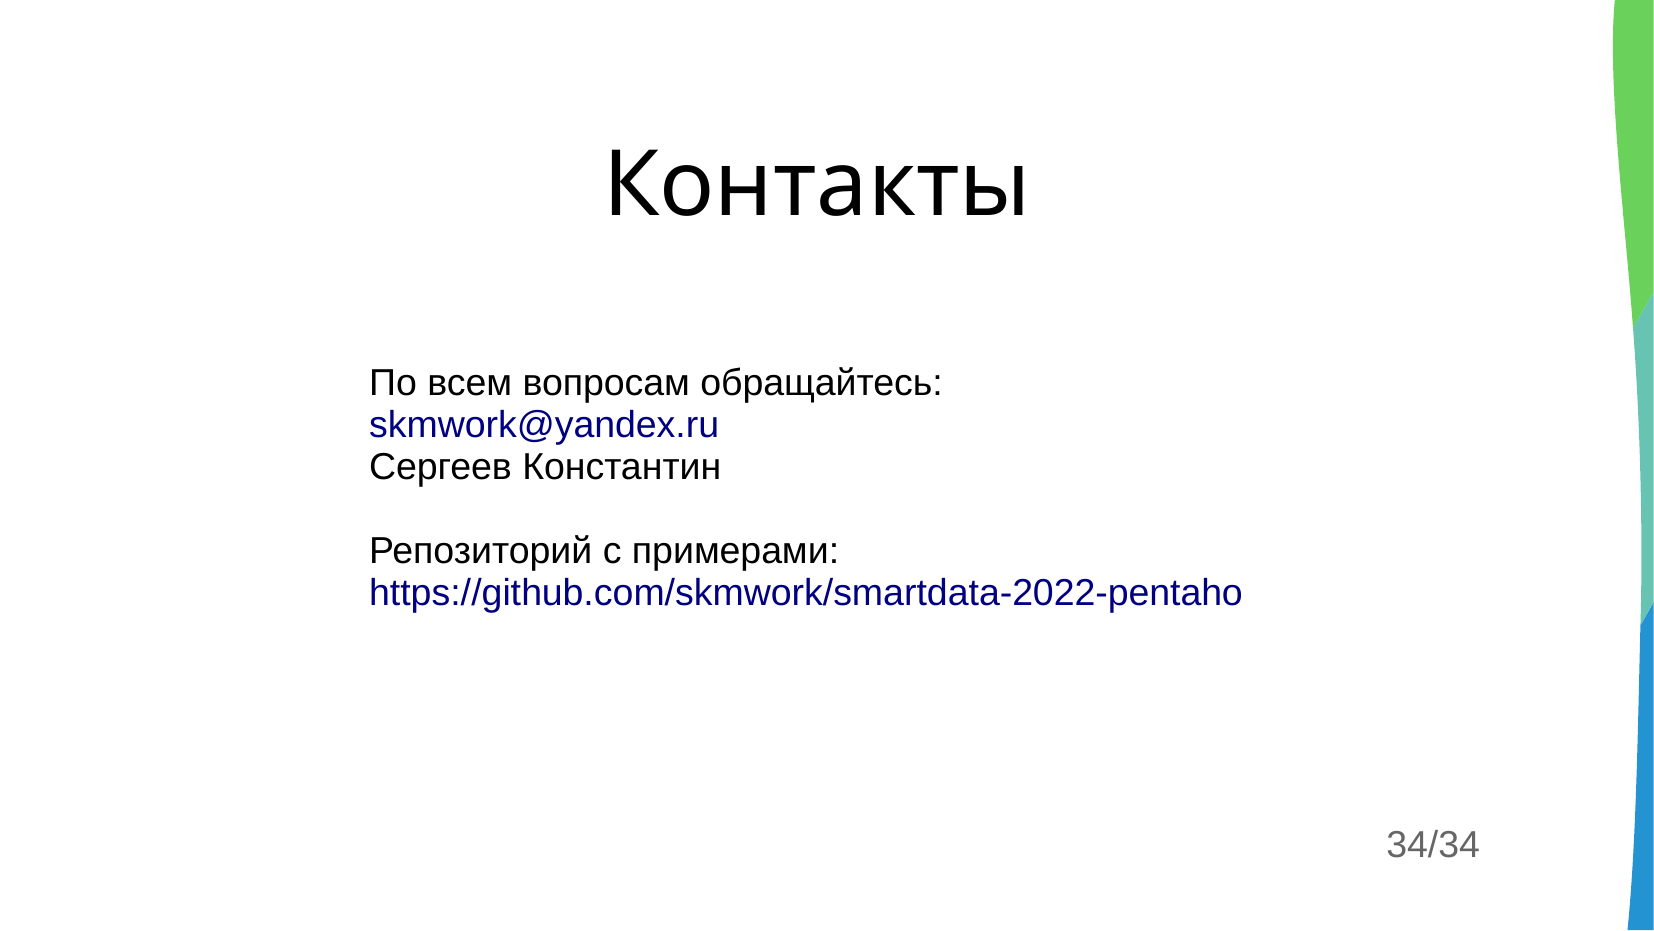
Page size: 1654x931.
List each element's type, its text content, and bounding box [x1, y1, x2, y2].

text_box <номер>/34 [1380, 815, 1616, 873]
text_box По всем вопросам обращайтесь: skmwork@yandex.ru Сергеев Константин Репозиторий с примерами: https://github.com/skmwork/smartdata-2022-pentaho [354, 354, 1477, 664]
title Контакты [104, 102, 1530, 258]
